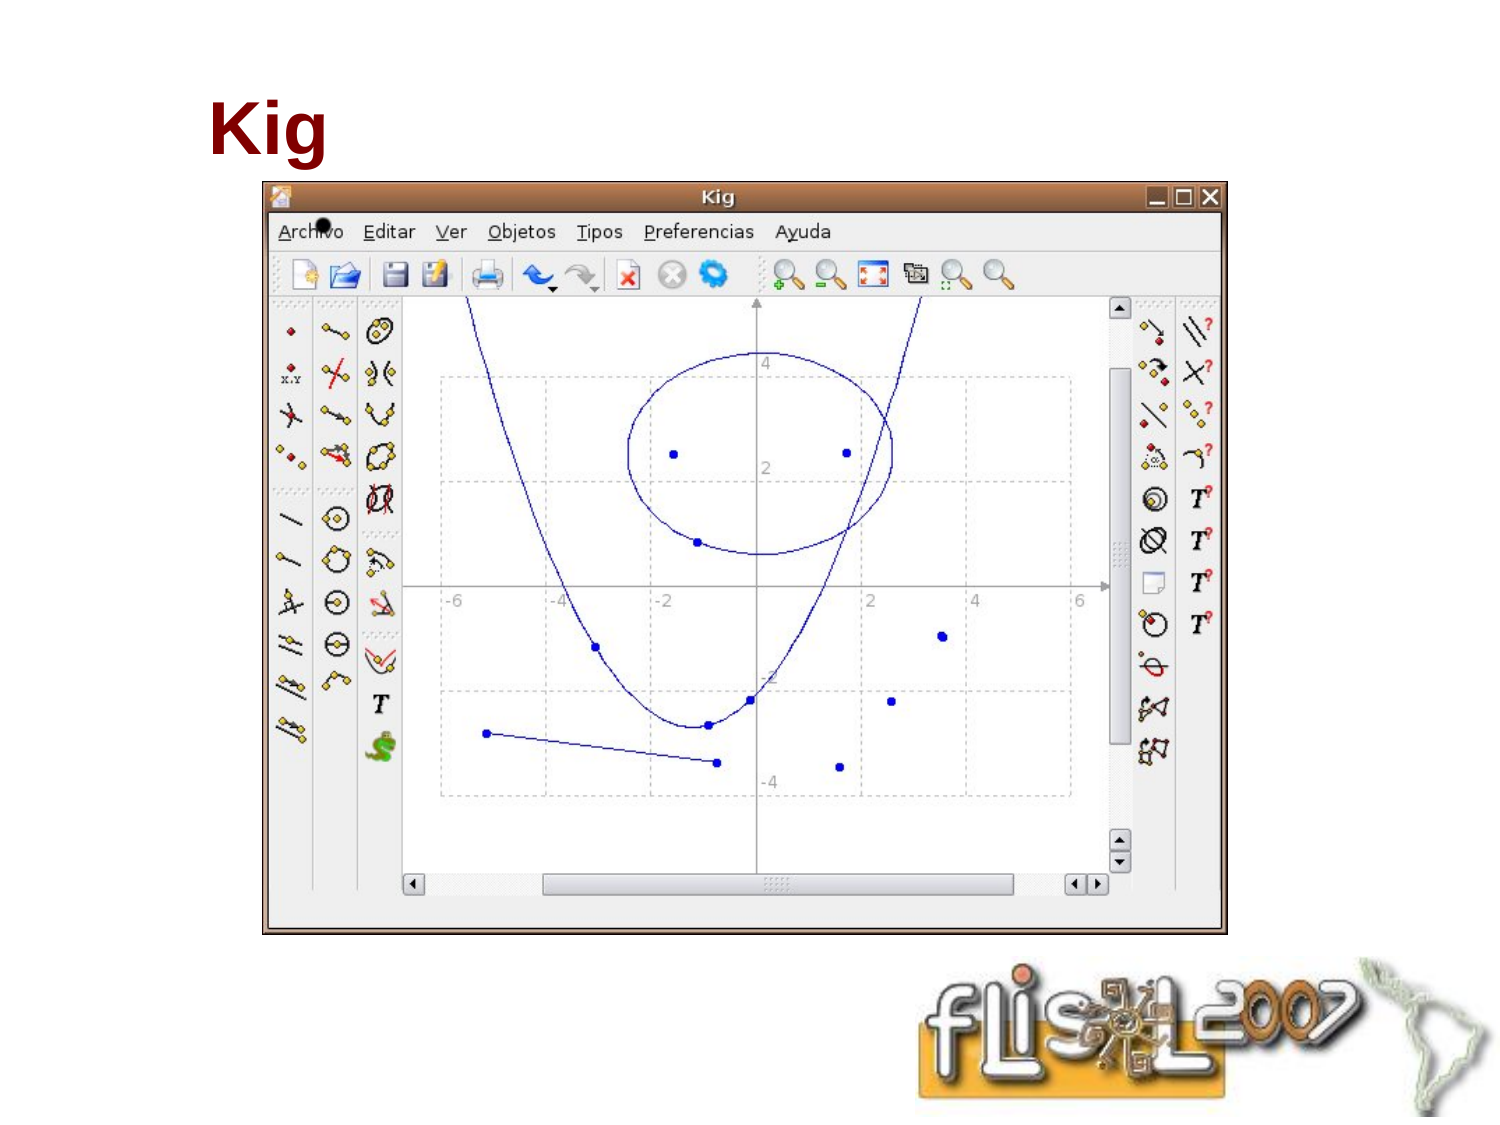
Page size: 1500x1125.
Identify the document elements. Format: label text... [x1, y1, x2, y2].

text_box Kig [208, 89, 330, 172]
picture [915, 956, 1500, 1117]
picture [262, 181, 1228, 935]
